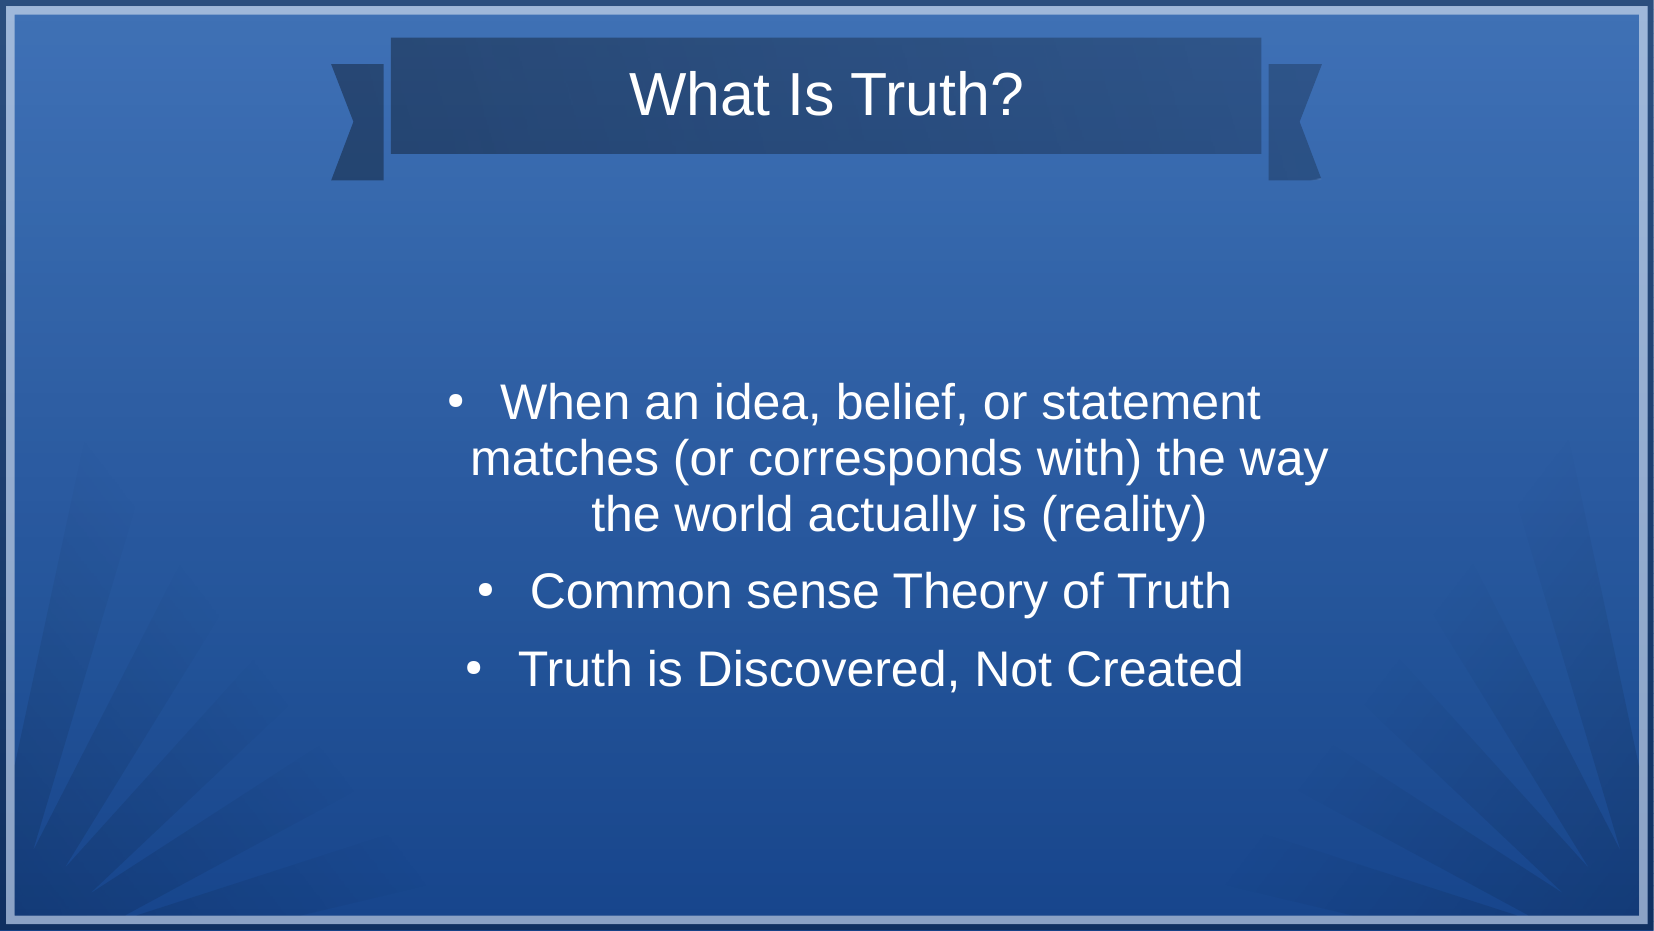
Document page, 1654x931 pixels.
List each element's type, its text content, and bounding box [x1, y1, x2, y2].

list When an idea, belief, or statement matches (or corresponds with) the way the world actually is (reality) Common sense Theory of Truth Truth is Discovered, Not Created [305, 224, 1348, 848]
title What Is Truth? [389, 35, 1264, 154]
